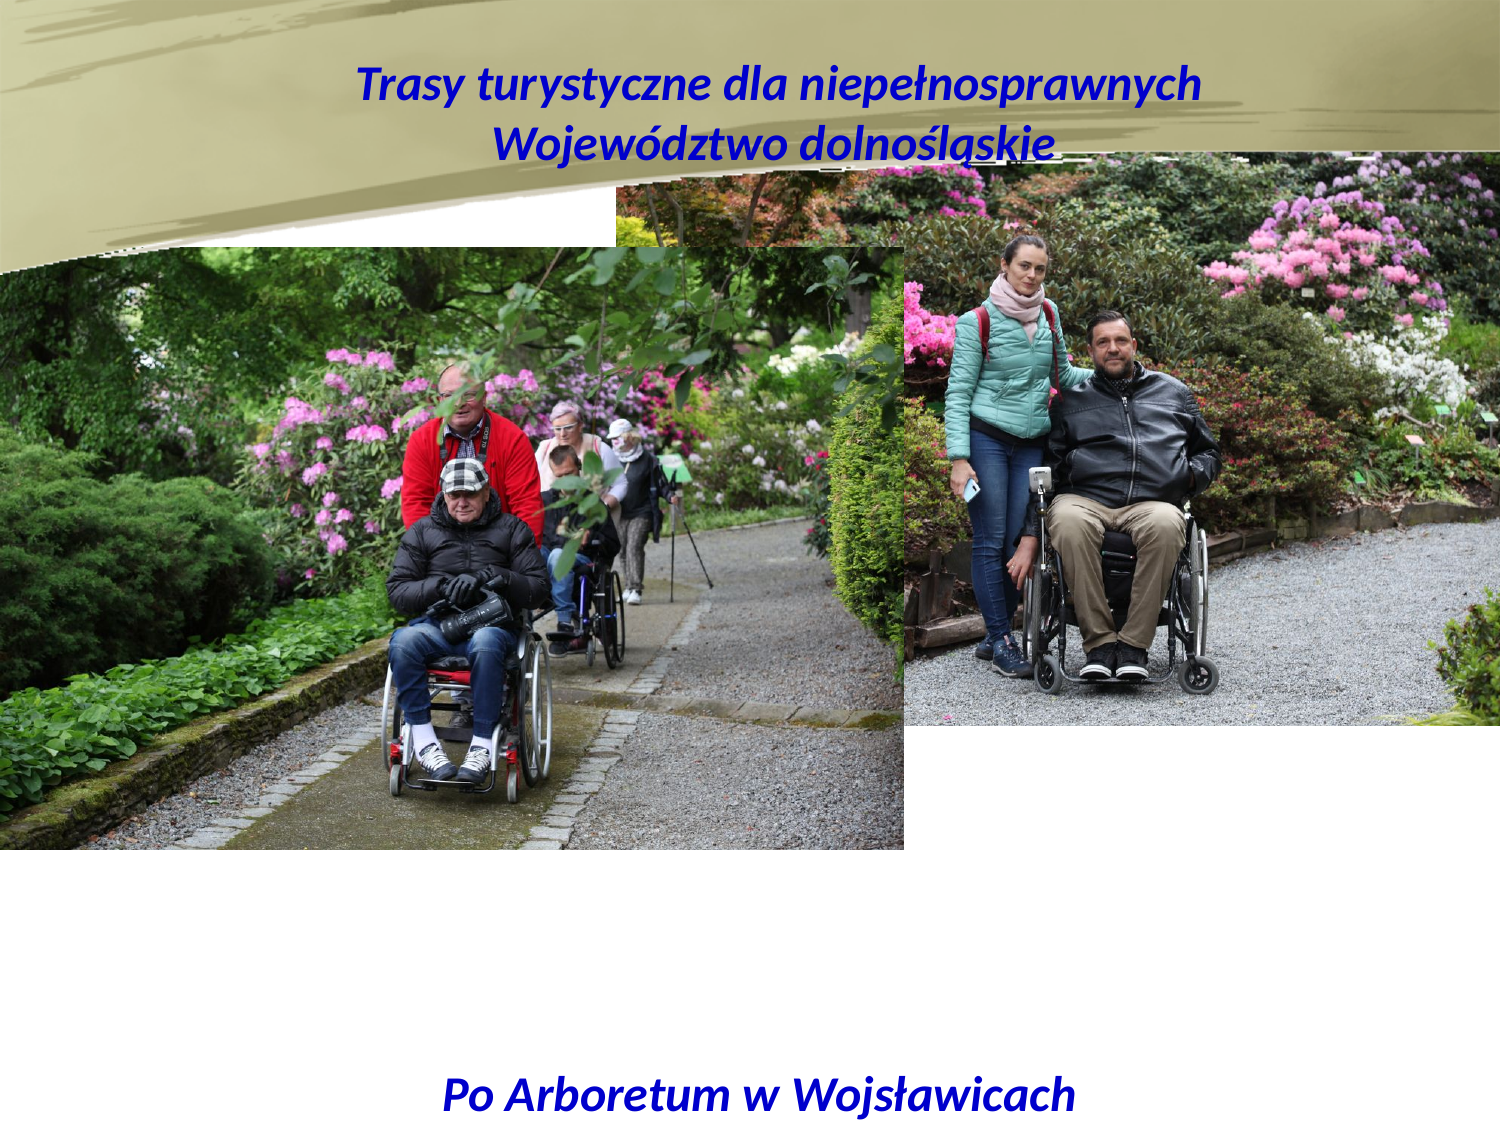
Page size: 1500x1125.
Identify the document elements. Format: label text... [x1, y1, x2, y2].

text_box Trasy turystyczne dla niepełnosprawnych Województwo dolnośląskie [194, 42, 1365, 209]
text_box Po Arboretum w Wojsławicach [174, 1054, 1345, 1125]
picture [0, 0, 1500, 850]
